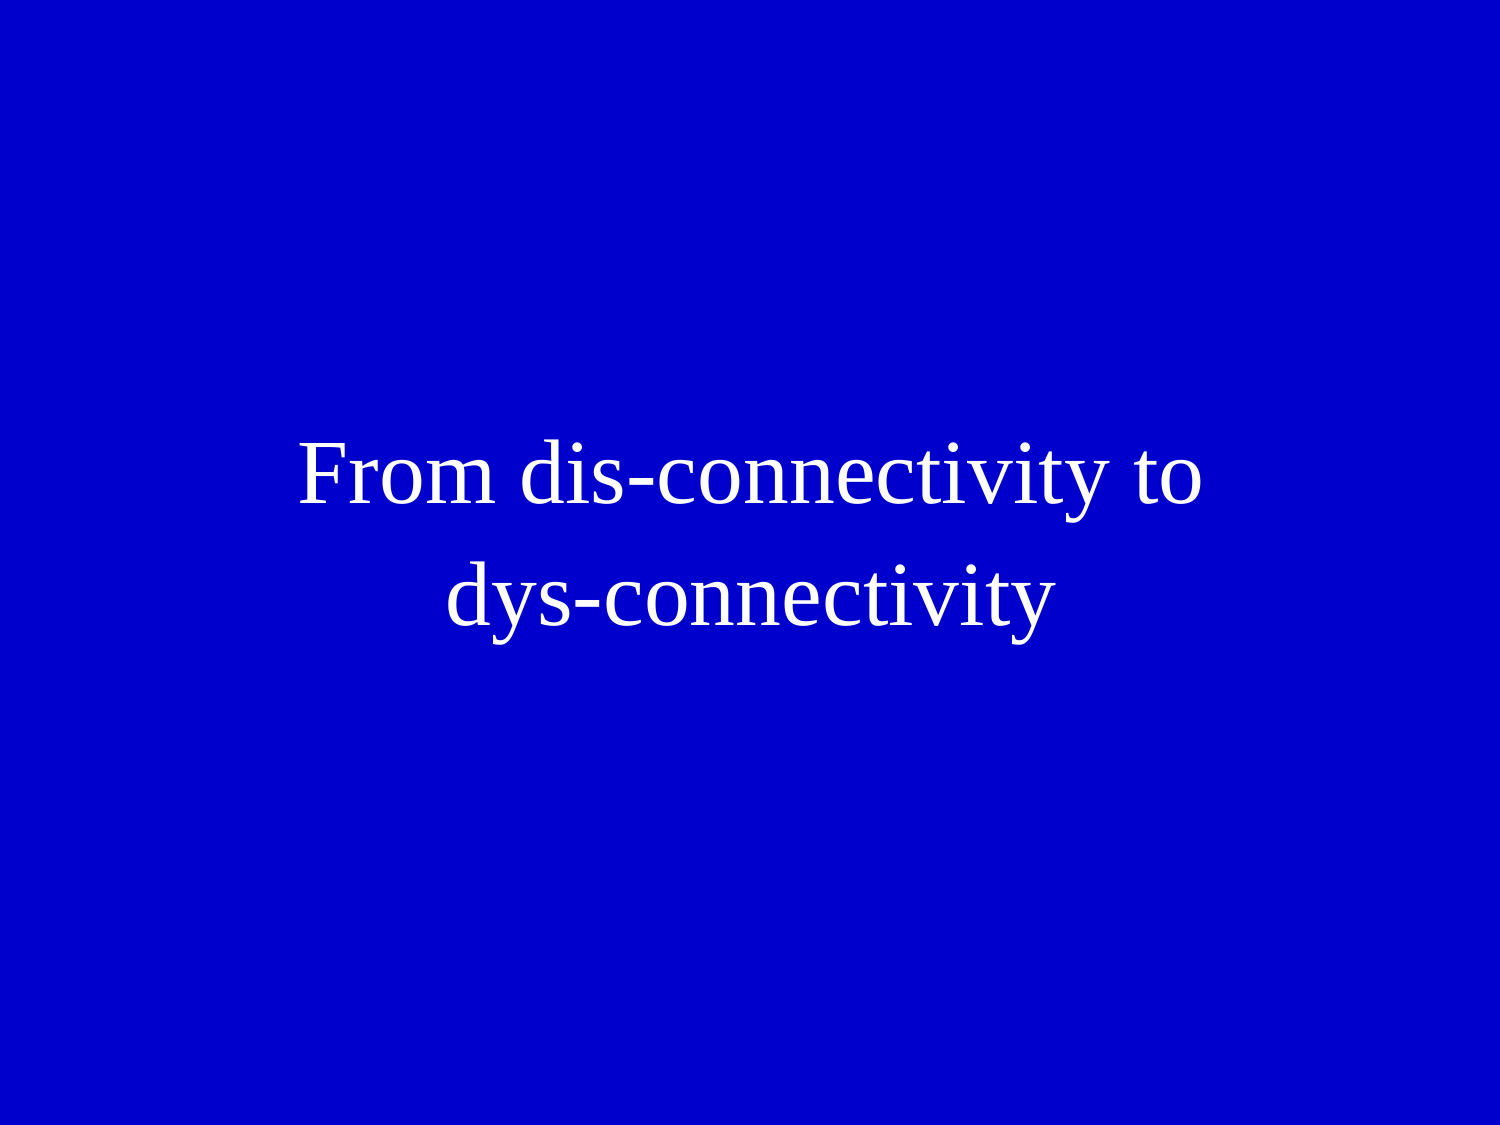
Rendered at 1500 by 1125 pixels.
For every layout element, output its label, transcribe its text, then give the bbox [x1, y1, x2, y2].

title From dis-connectivity to dys-connectivity [31, 273, 1472, 774]
